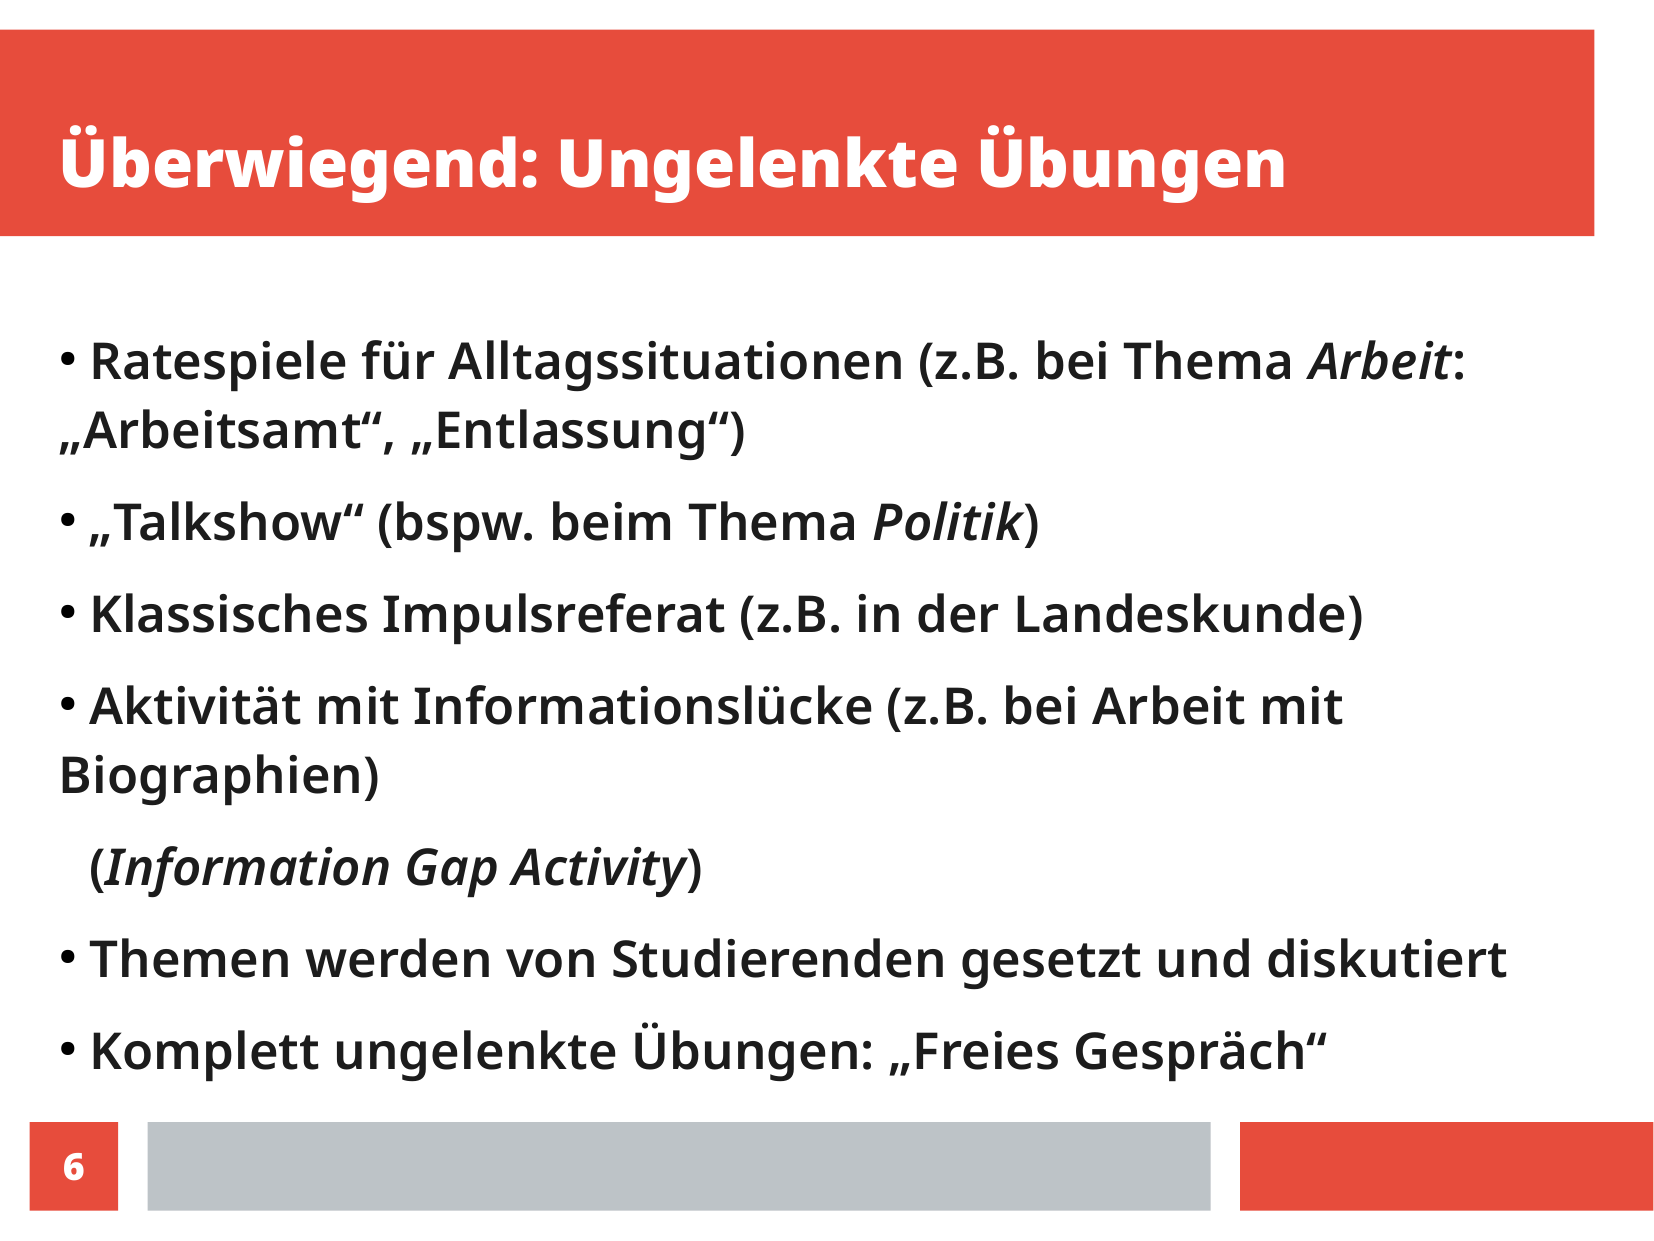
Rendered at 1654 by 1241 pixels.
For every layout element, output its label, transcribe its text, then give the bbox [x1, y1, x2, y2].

title Überwiegend: Ungelenkte Übungen [59, 59, 1595, 207]
list Ratespiele für Alltagssituationen (z.B. bei Thema Arbeit: „Arbeitsamt“, „Entlassung“) „Talkshow“ (bspw. beim Thema Politik) Klassisches Impulsreferat (z.B. in der Landeskunde) Aktivität mit Informationslücke (z.B. bei Arbeit mit Biographien) (Information Gap Activity) Themen werden von Studierenden gesetzt und diskutiert Komplett ungelenkte Übungen: „Freies Gespräch“ [59, 324, 1565, 1093]
